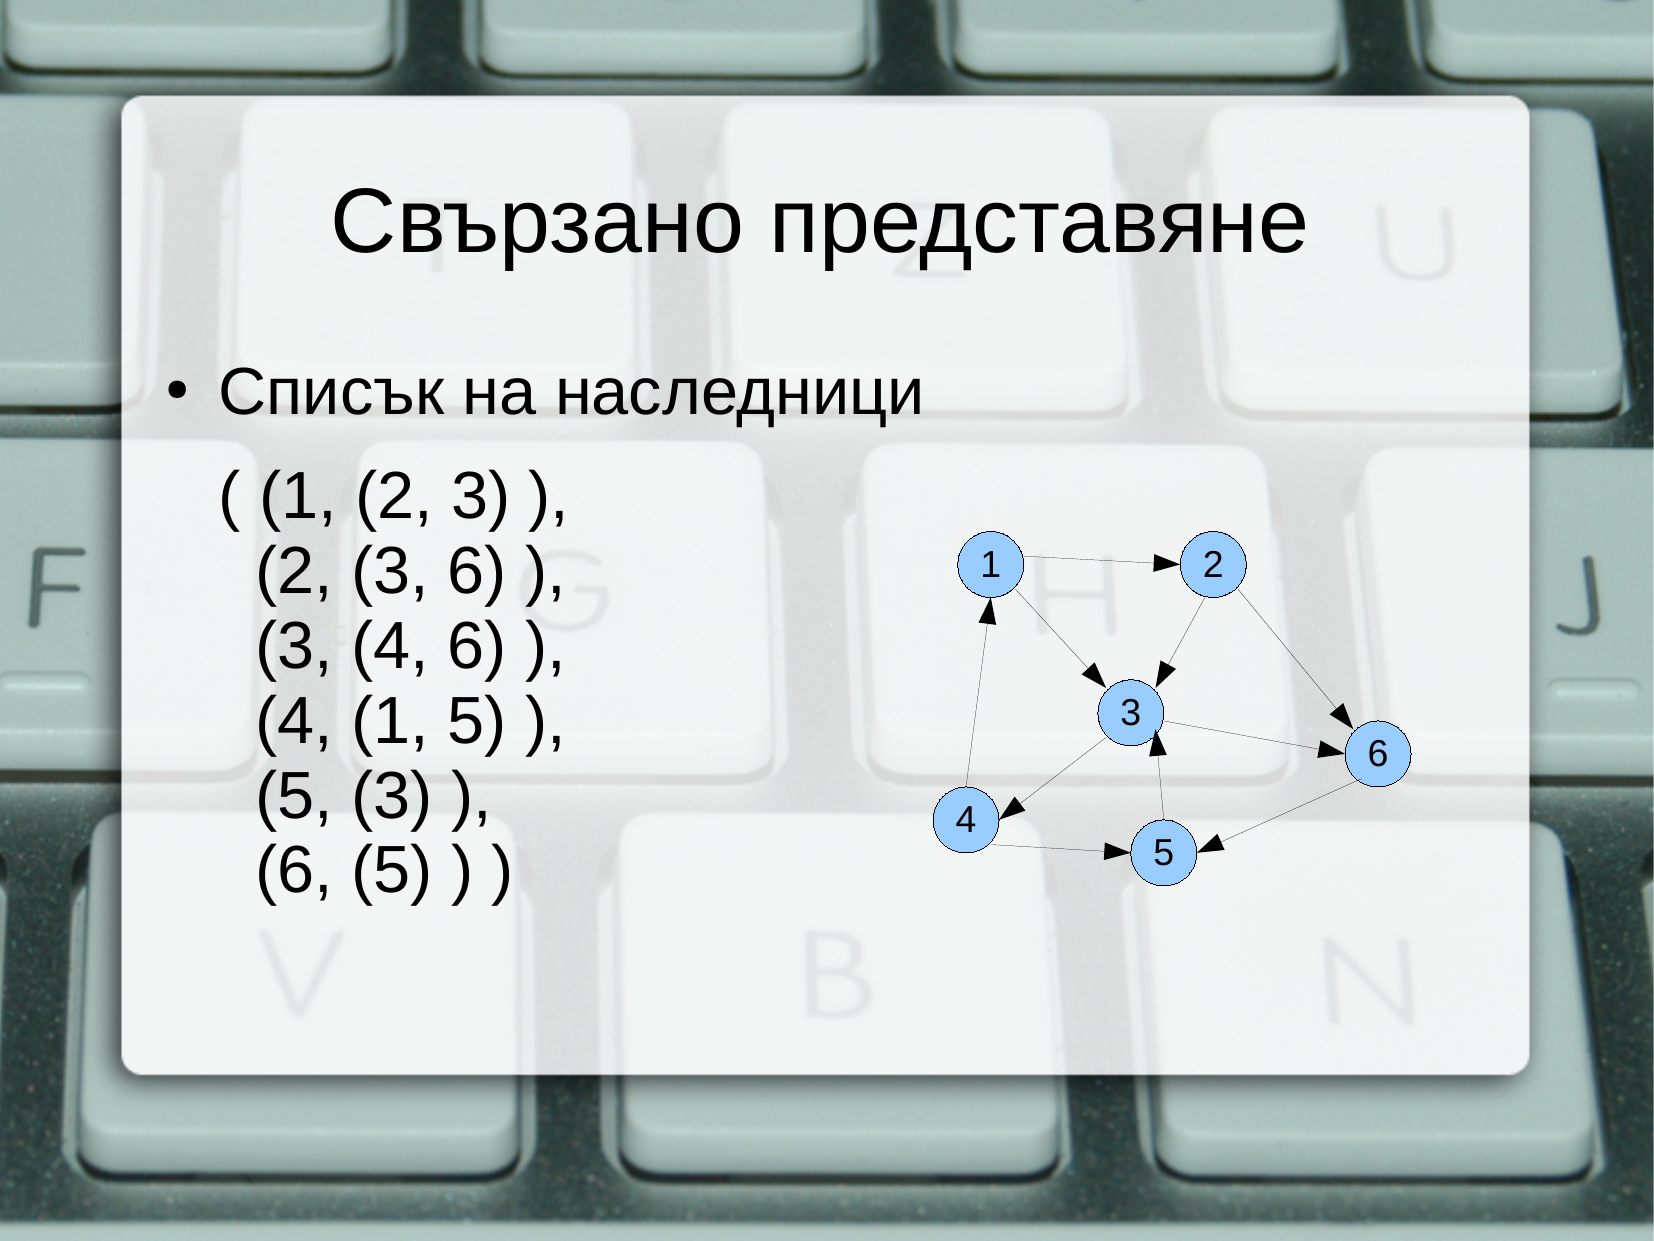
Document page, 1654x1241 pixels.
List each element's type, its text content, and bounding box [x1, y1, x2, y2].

picture [0, 0, 1654, 1241]
title Свързано представяне [135, 117, 1506, 325]
text_box 5 [1130, 819, 1197, 886]
text_box 4 [933, 786, 1000, 853]
text_box 1 [957, 531, 1024, 598]
text_box 6 [1345, 720, 1412, 787]
text_box 2 [1180, 531, 1247, 598]
list Списък на наследници ( (1, (2, 3) ), (2, (3, 6) ), (3, (4, 6) ), (4, (1, 5) ), (5, (3) ), (6, (5) ) ) [147, 354, 1506, 1087]
text_box 3 [1097, 679, 1164, 746]
